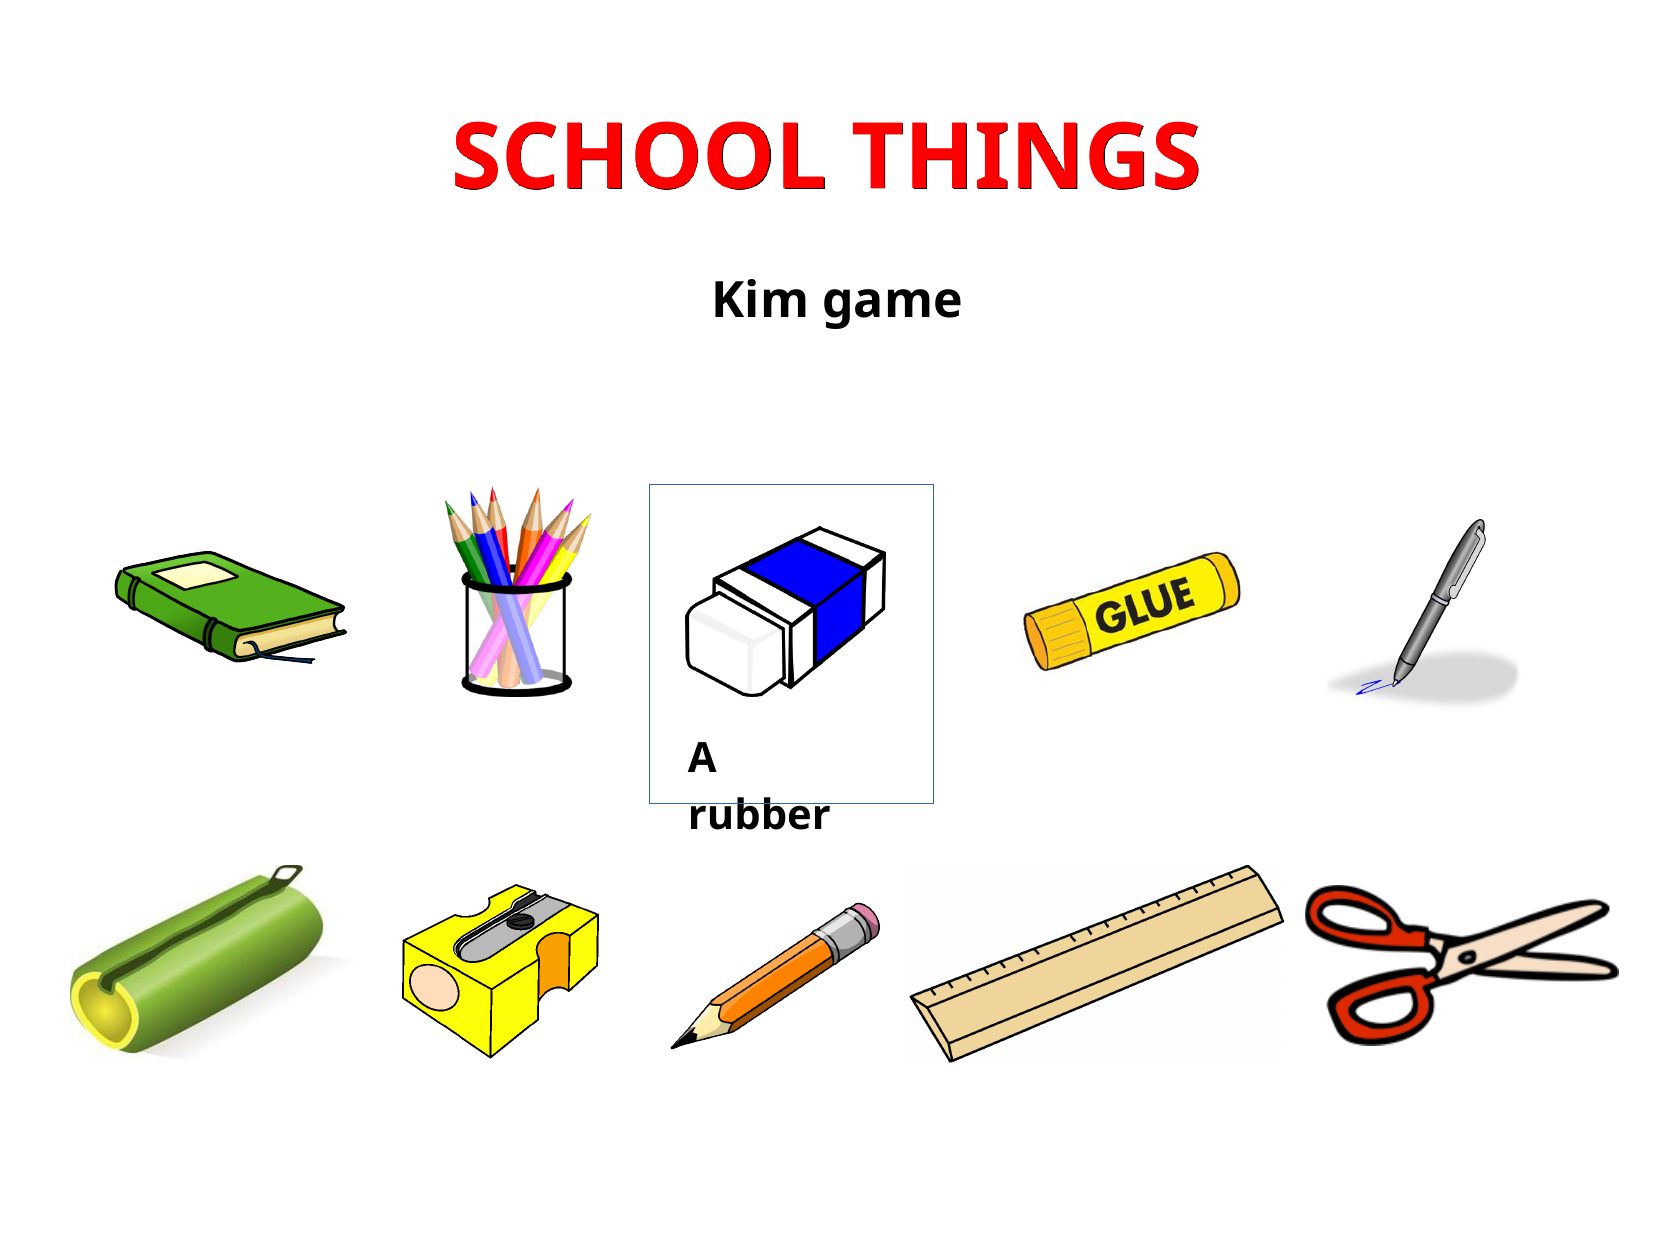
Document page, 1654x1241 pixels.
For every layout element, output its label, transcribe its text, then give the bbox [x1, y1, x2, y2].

picture [1311, 519, 1533, 717]
text_box Kim game [696, 256, 1111, 334]
picture [108, 543, 355, 674]
title SCHOOL THINGS [82, 49, 1571, 257]
picture [377, 850, 628, 1083]
picture [1022, 502, 1241, 721]
picture [661, 890, 889, 1062]
picture [909, 865, 1286, 1063]
picture [1305, 885, 1619, 1046]
text_box A rubber [673, 804, 875, 820]
picture [70, 865, 355, 1063]
picture [445, 486, 591, 697]
text_box A rubber [673, 720, 875, 803]
picture [685, 526, 886, 697]
